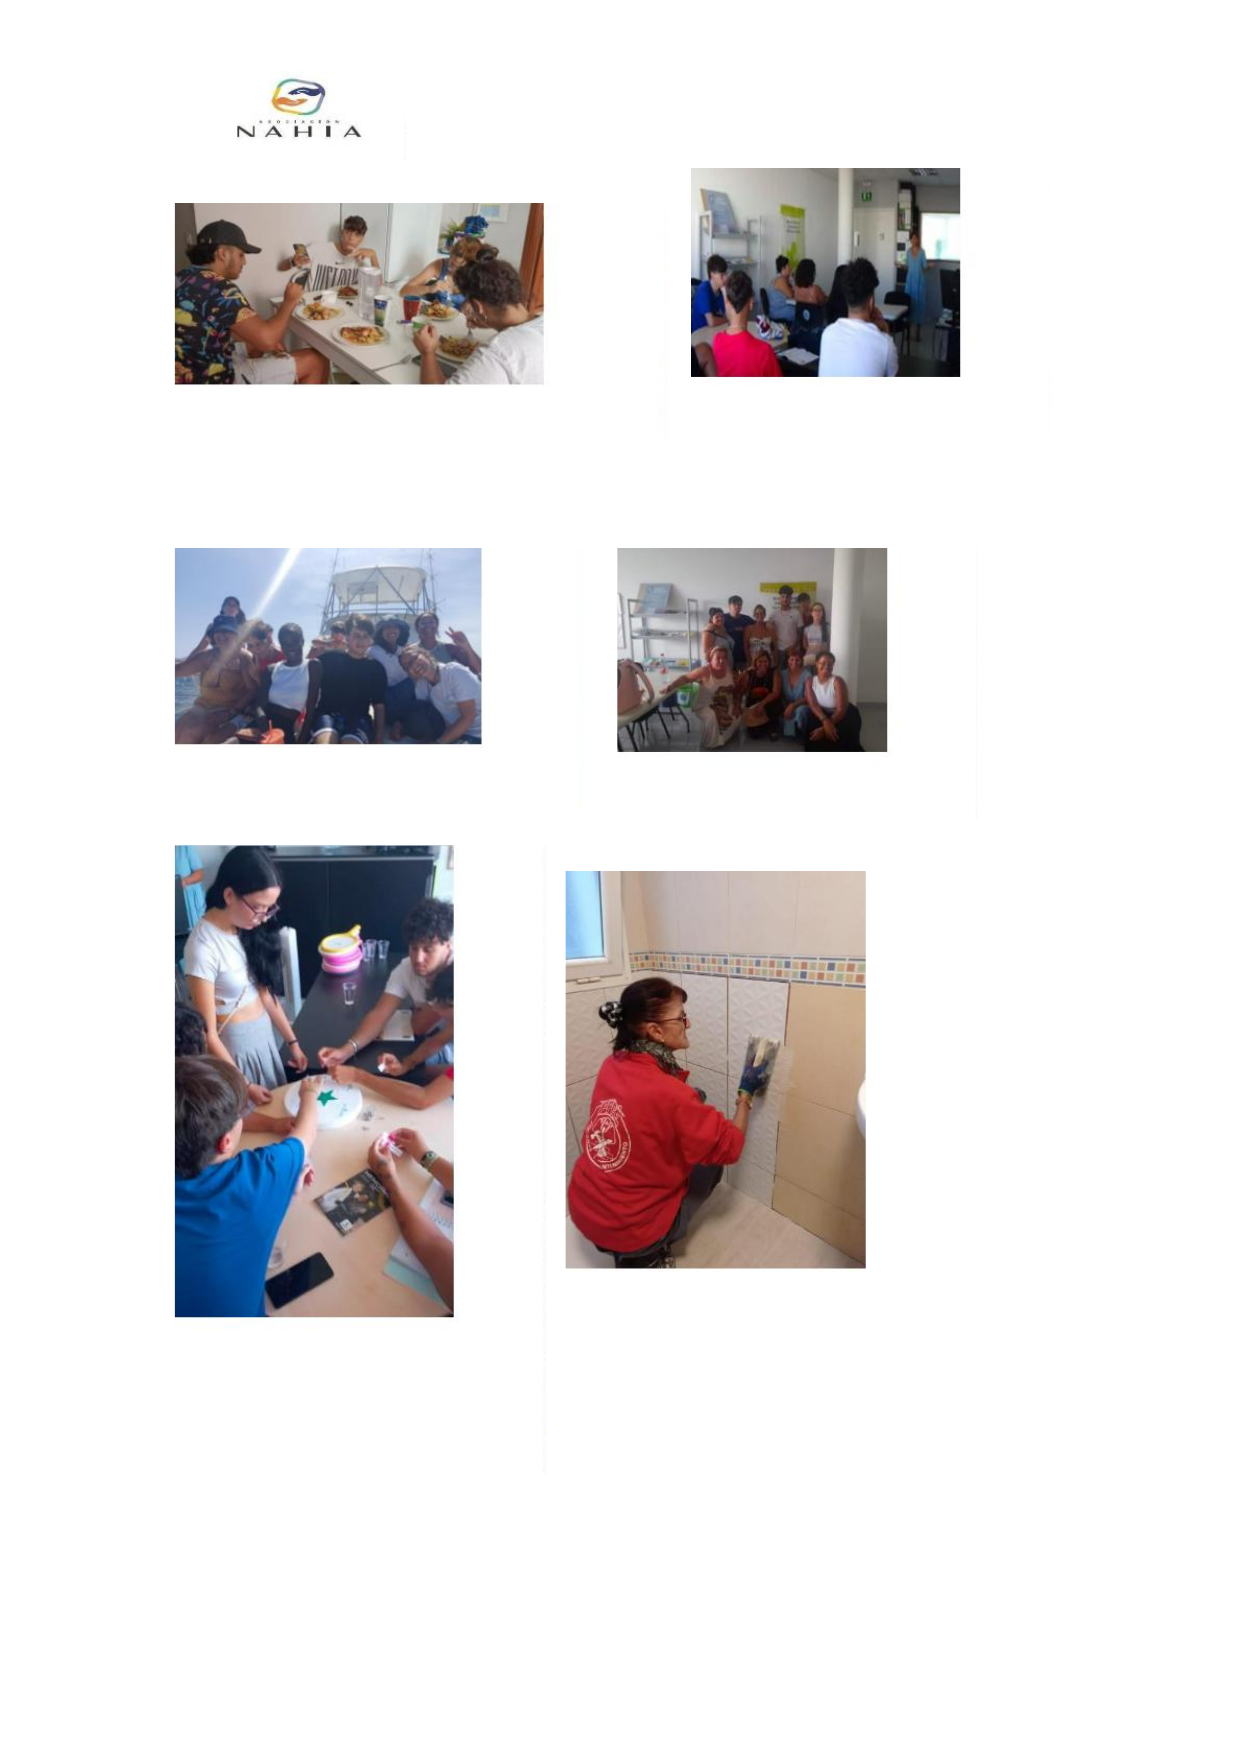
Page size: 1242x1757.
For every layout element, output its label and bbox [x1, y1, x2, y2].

text_box [617, 548, 978, 820]
text_box [174, 203, 668, 446]
text_box [174, 845, 547, 1474]
text_box [565, 871, 966, 1401]
text_box [236, 71, 407, 164]
text_box [174, 548, 584, 810]
text_box [691, 168, 1051, 447]
